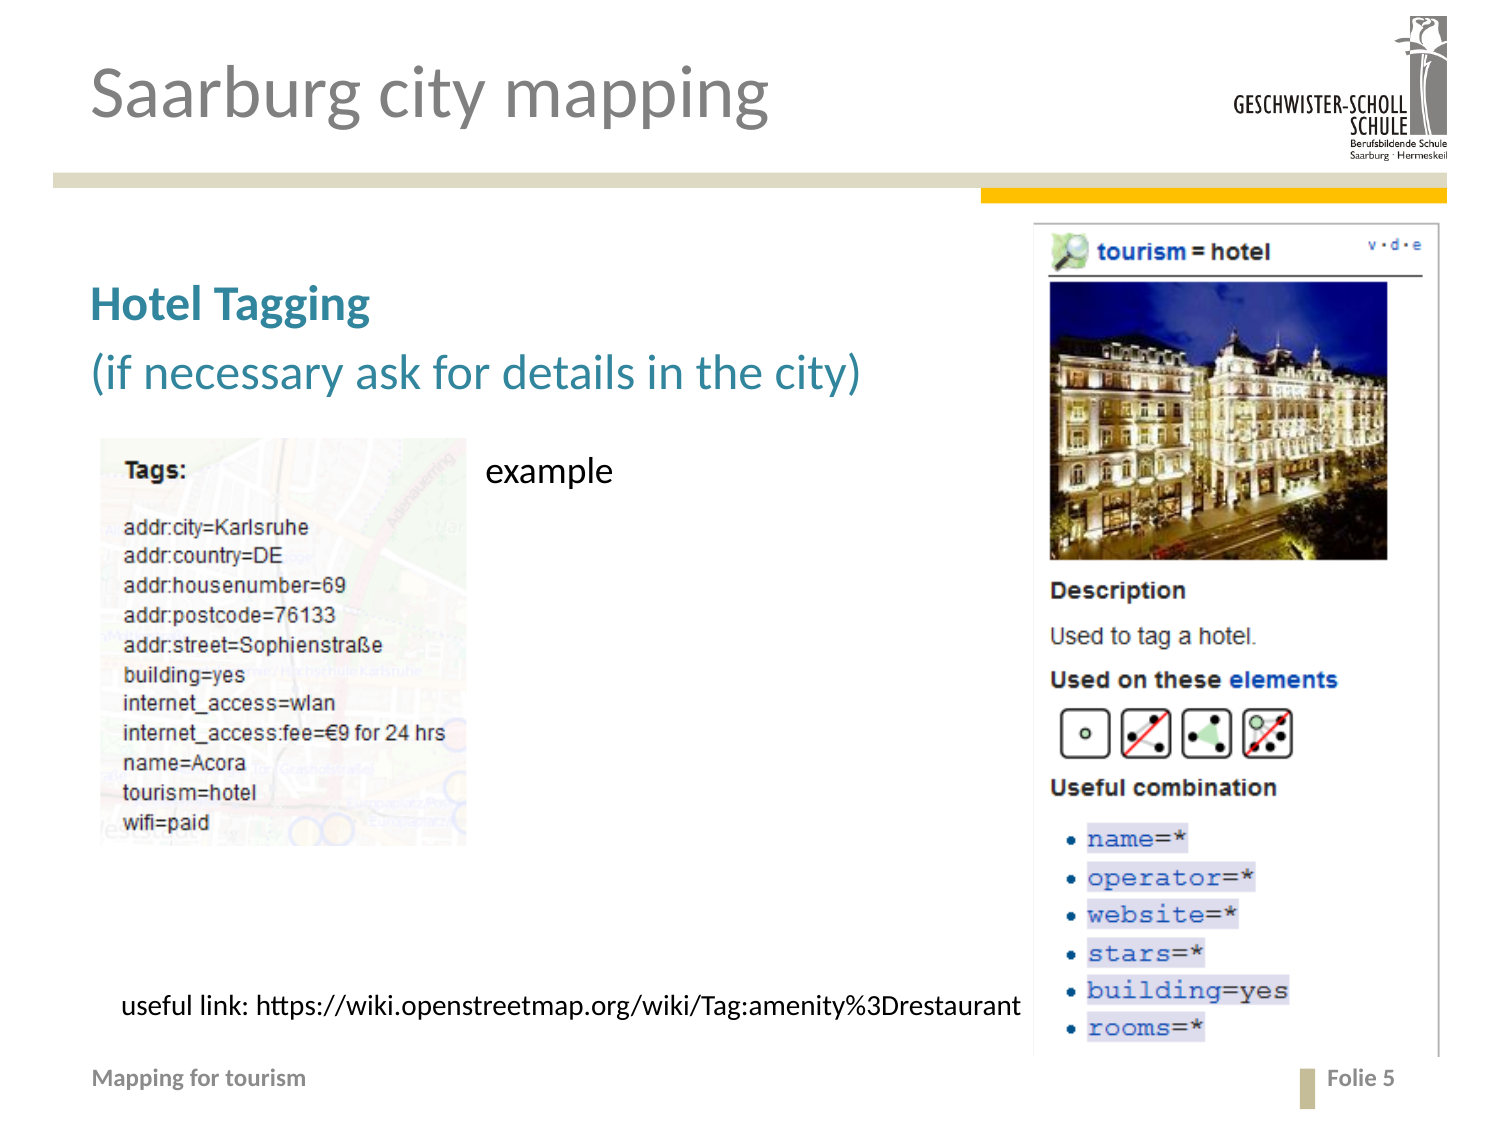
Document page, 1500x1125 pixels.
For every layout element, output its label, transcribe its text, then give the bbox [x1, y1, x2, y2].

text_box useful link: https://wiki.openstreetmap.org/wiki/Tag:amenity%3Drestaurant [106, 978, 1037, 1029]
slide_number Folie <Nummer> [1312, 1046, 1468, 1107]
list Hotel Tagging (if necessary ask for details in the city) [75, 262, 1033, 1005]
picture [1033, 219, 1452, 1057]
picture [100, 438, 467, 846]
picture [1234, 16, 1447, 161]
footer Mapping for tourism [76, 1046, 552, 1107]
text_box example [470, 438, 629, 499]
title Saarburg city mapping [75, 30, 1140, 146]
